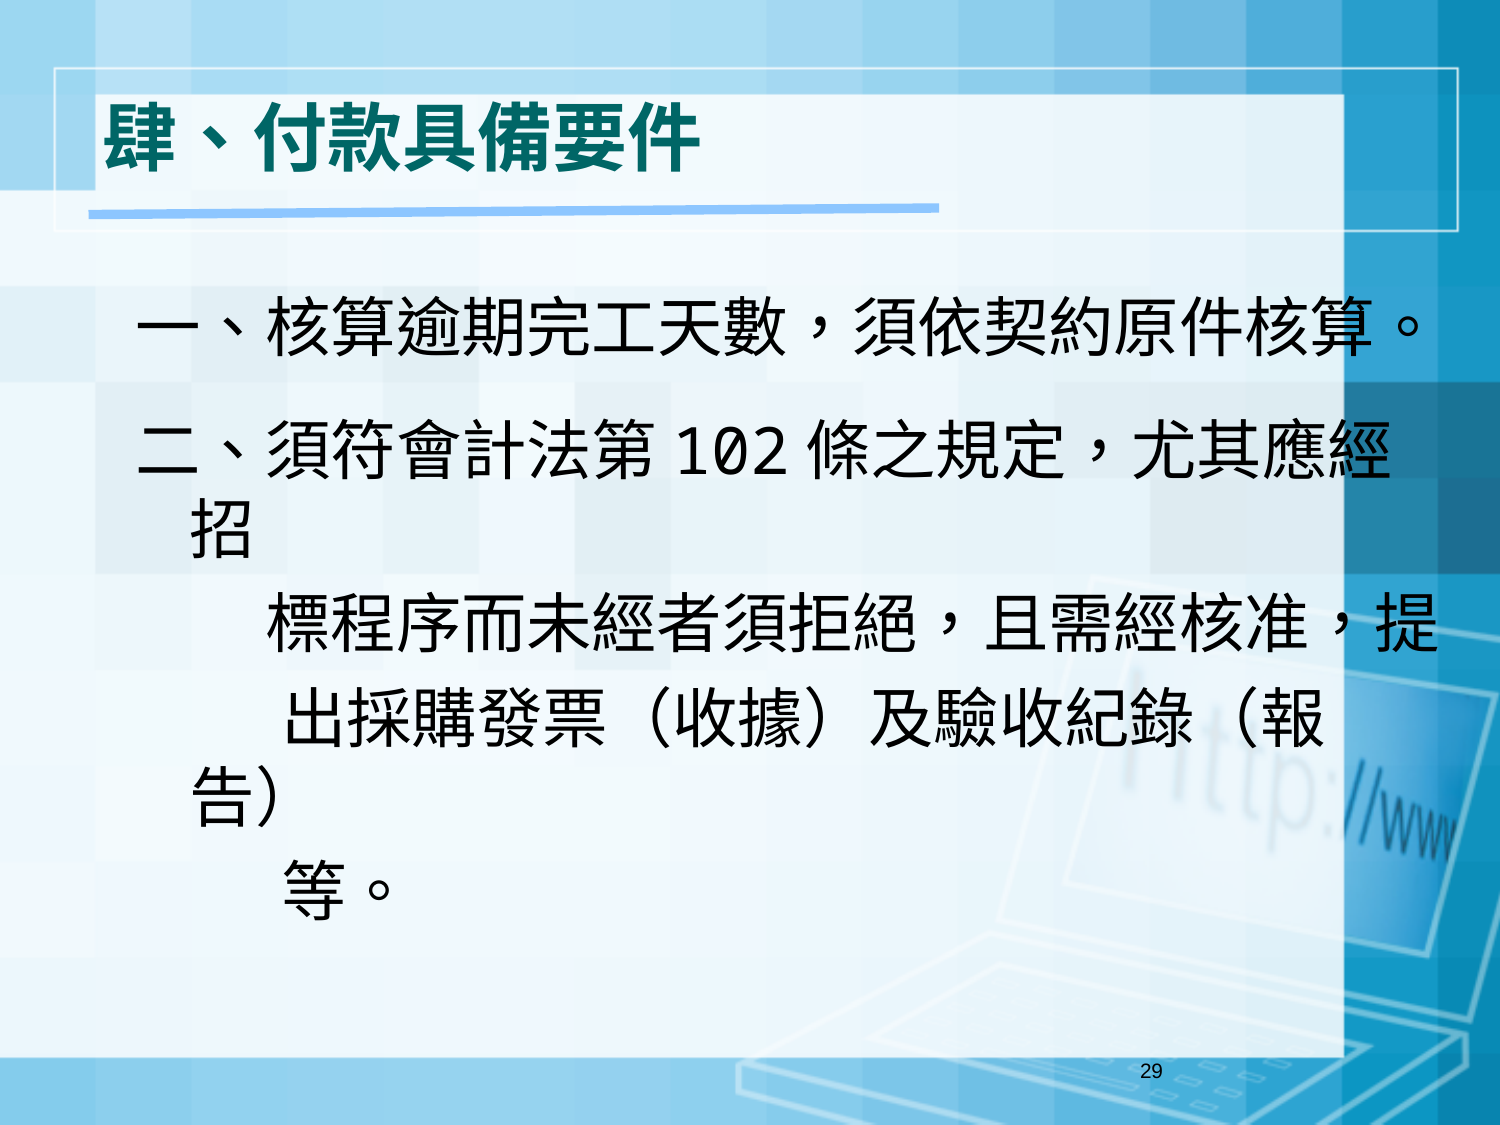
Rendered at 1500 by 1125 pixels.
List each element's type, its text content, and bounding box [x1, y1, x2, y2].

text_box [1074, 1024, 1426, 1125]
title 肆、付款具備要件 [87, 87, 1338, 201]
list 一、核算逾期完工天數，須依契約原件核算。 二、須符會計法第102條之規定，尤其應經招 標程序而未經者須拒絕，且需經核准，提 出採購發票（收據）及驗收紀錄（報告） 等。 [64, 278, 1461, 1022]
